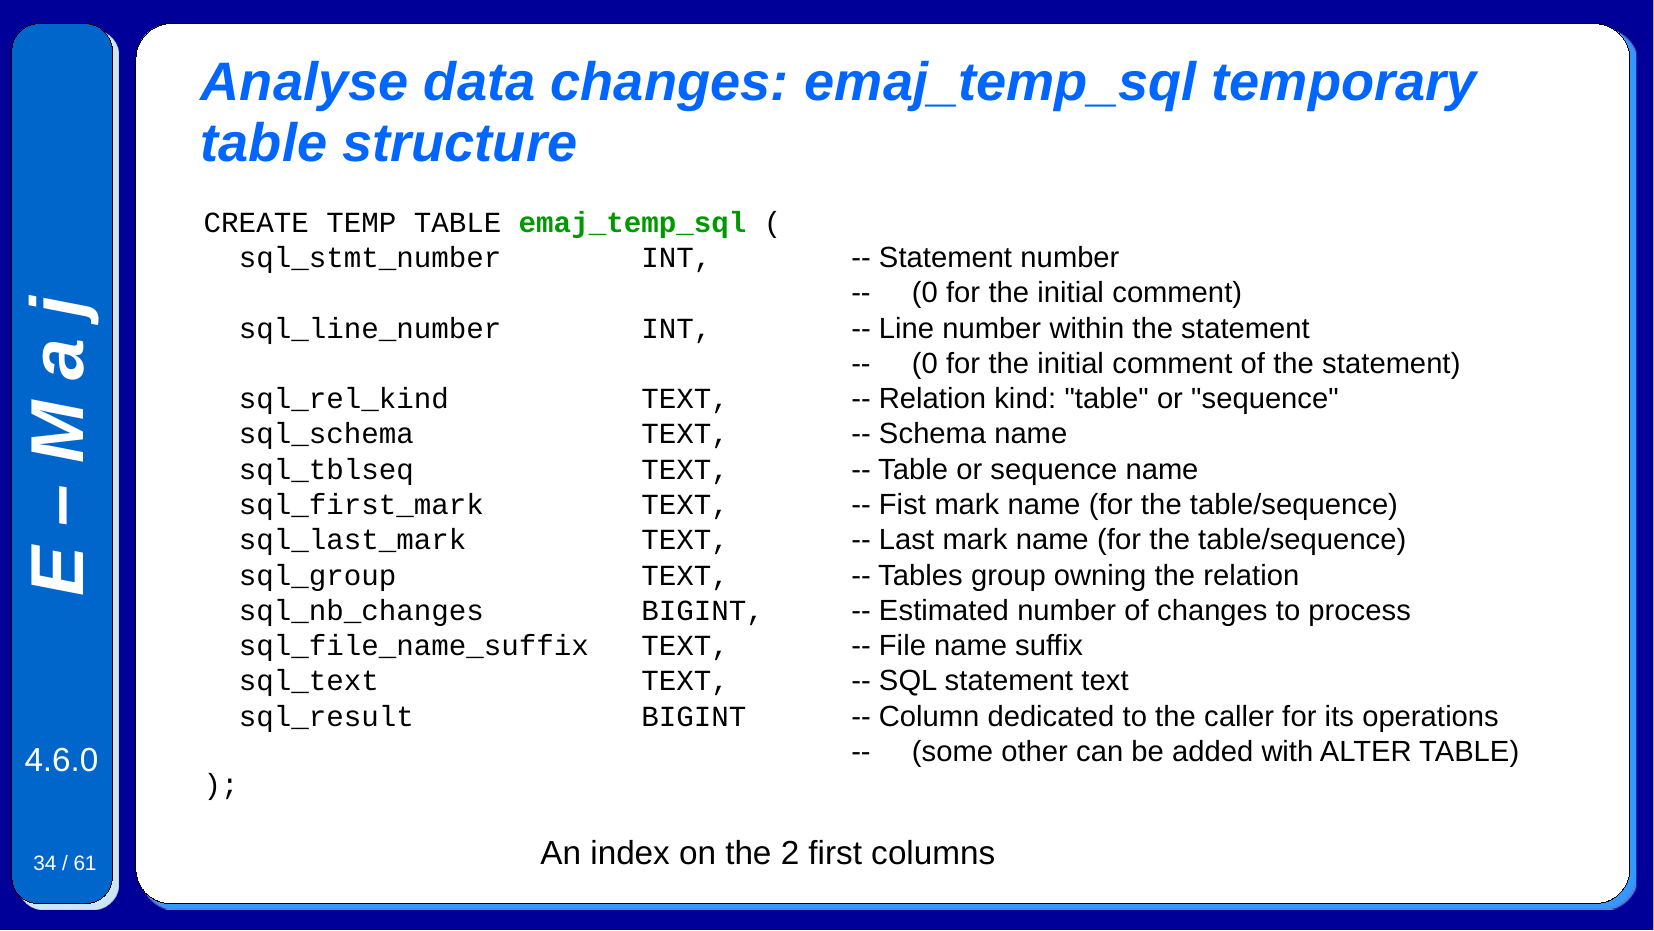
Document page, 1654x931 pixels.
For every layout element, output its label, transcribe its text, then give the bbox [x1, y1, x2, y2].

text_box CREATE TEMP TABLE emaj_temp_sql ( sql_stmt_number INT, -- Statement number -- (0 for the initial comment) sql_line_number INT, -- Line number within the statement -- (0 for the initial comment of the statement) sql_rel_kind TEXT, -- Relation kind: "table" or "sequence" sql_schema TEXT, -- Schema name sql_tblseq TEXT, -- Table or sequence name sql_first_mark TEXT, -- Fist mark name (for the table/sequence) sql_last_mark TEXT, -- Last mark name (for the table/sequence) sql_group TEXT, -- Tables group owning the relation sql_nb_changes BIGINT, -- Estimated number of changes to process sql_file_name_suffix TEXT, -- File name suffix sql_text TEXT, -- SQL statement text sql_result BIGINT -- Column dedicated to the caller for its operations -- (some other can be added with ALTER TABLE) ); [188, 200, 1595, 811]
title Analyse data changes: emaj_temp_sql temporary table structure [200, 34, 1575, 191]
text_box An index on the 2 first columns [525, 826, 1122, 879]
